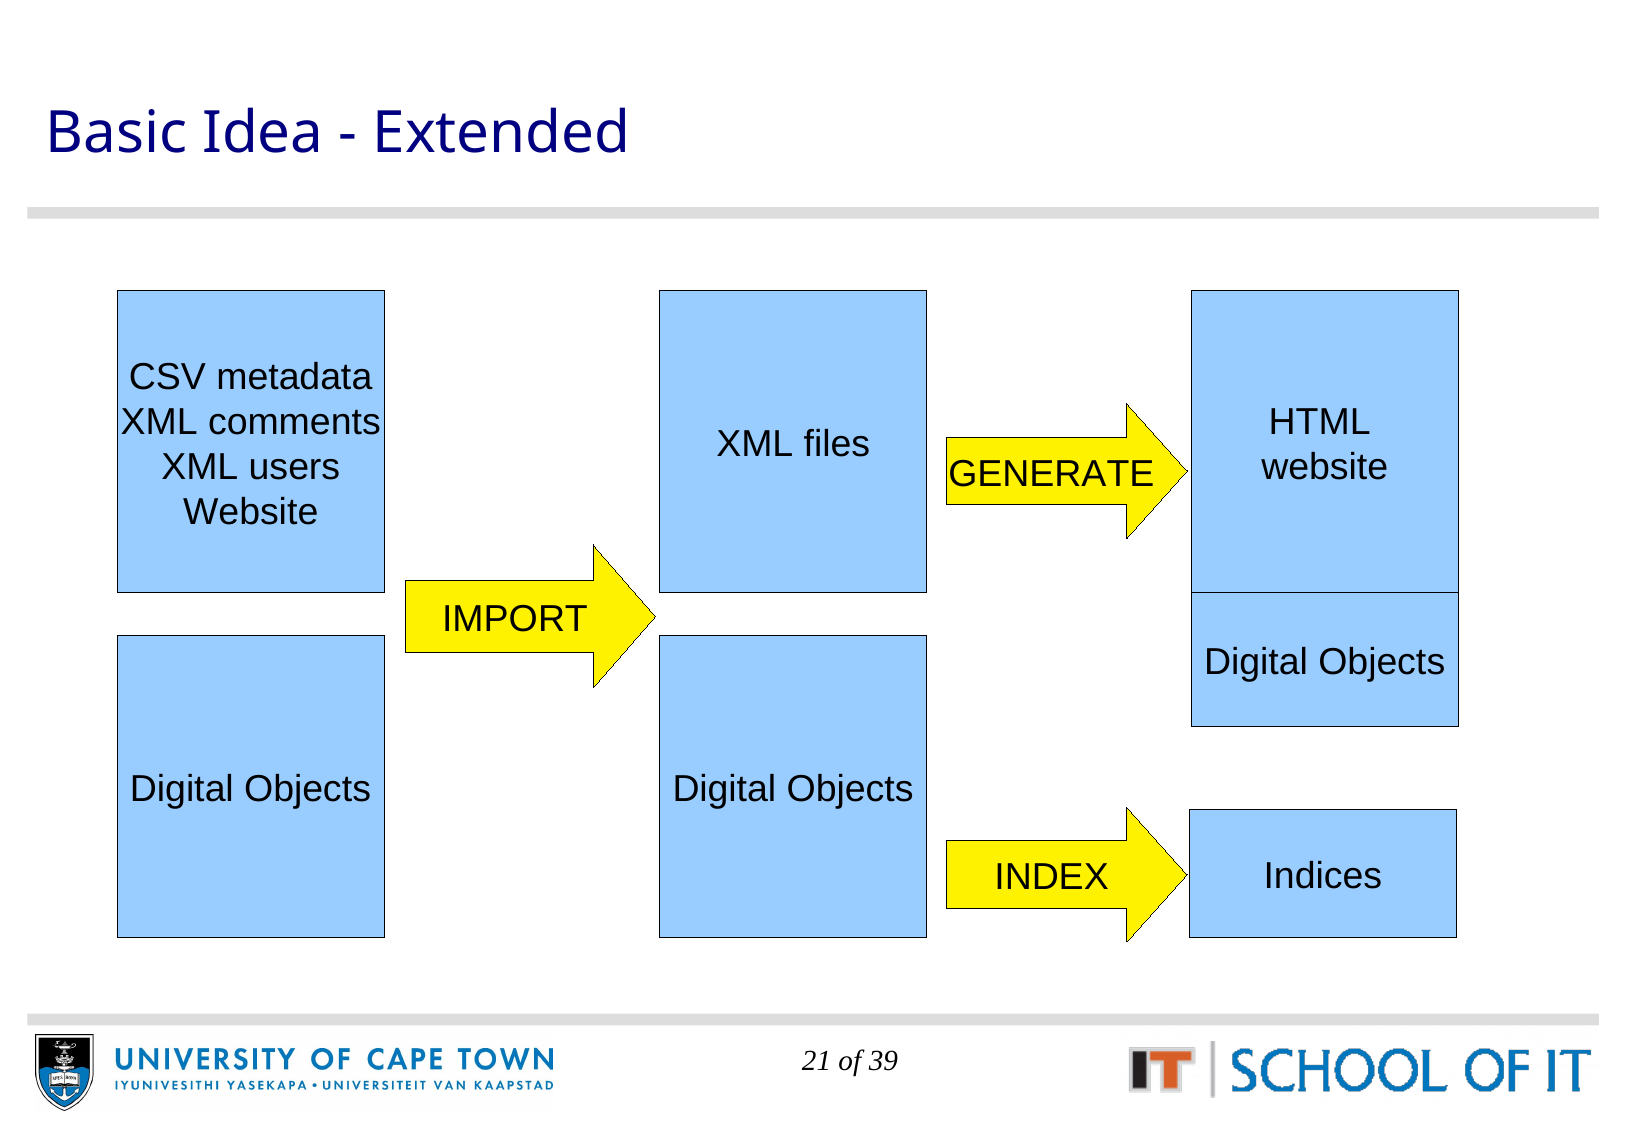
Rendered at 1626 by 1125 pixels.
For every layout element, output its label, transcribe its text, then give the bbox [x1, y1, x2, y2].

picture [35, 1034, 553, 1111]
text_box IMPORT [405, 544, 656, 688]
picture [1118, 1030, 1606, 1109]
text_box Digital Objects [1191, 592, 1459, 727]
text_box Digital Objects [659, 635, 927, 938]
text_box GENERATE [946, 403, 1188, 539]
text_box CSV metadata XML comments XML users Website [117, 290, 385, 593]
text_box INDEX [946, 807, 1188, 942]
text_box XML files [659, 290, 927, 593]
title Basic Idea - Extended [45, 66, 1583, 194]
text_box Indices [1189, 809, 1457, 938]
text_box Digital Objects [117, 635, 385, 938]
text_box HTML website [1191, 290, 1459, 592]
